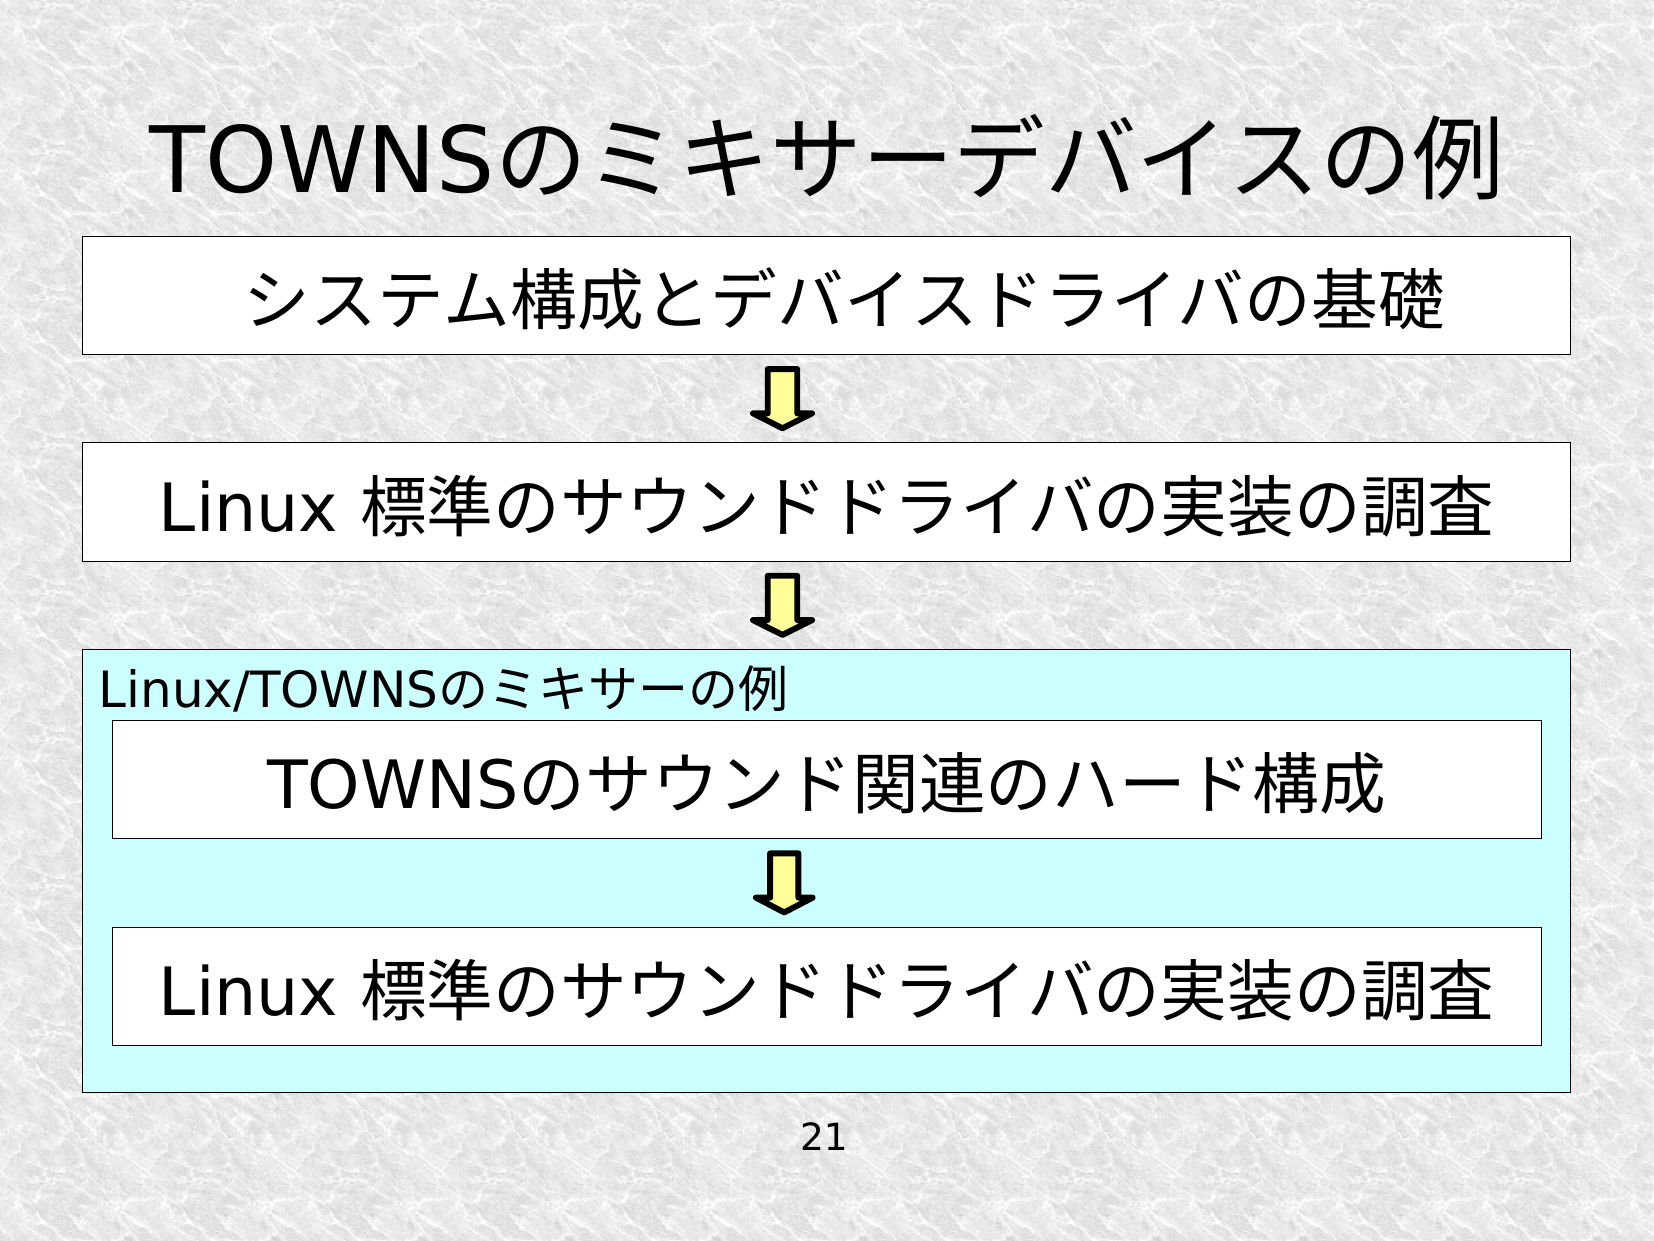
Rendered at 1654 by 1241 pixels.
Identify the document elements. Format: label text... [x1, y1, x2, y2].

text_box Linux 標準のサウンドドライバの実装の調査 [82, 442, 1571, 562]
picture [0, 0, 1654, 1241]
title TOWNSのミキサーデバイスの例 [82, 49, 1571, 236]
text_box Linux/TOWNSのミキサーの例 [82, 649, 1571, 1093]
text_box Linux 標準のサウンドドライバの実装の調査 [112, 927, 1542, 1046]
text_box [755, 853, 813, 913]
text_box [752, 575, 813, 635]
text_box TOWNSのサウンド関連のハード構成 [112, 720, 1542, 839]
subtitle システム構成とデバイスドライバの基礎 [82, 236, 1571, 355]
text_box <番号> [752, 1108, 895, 1182]
text_box [752, 369, 813, 429]
